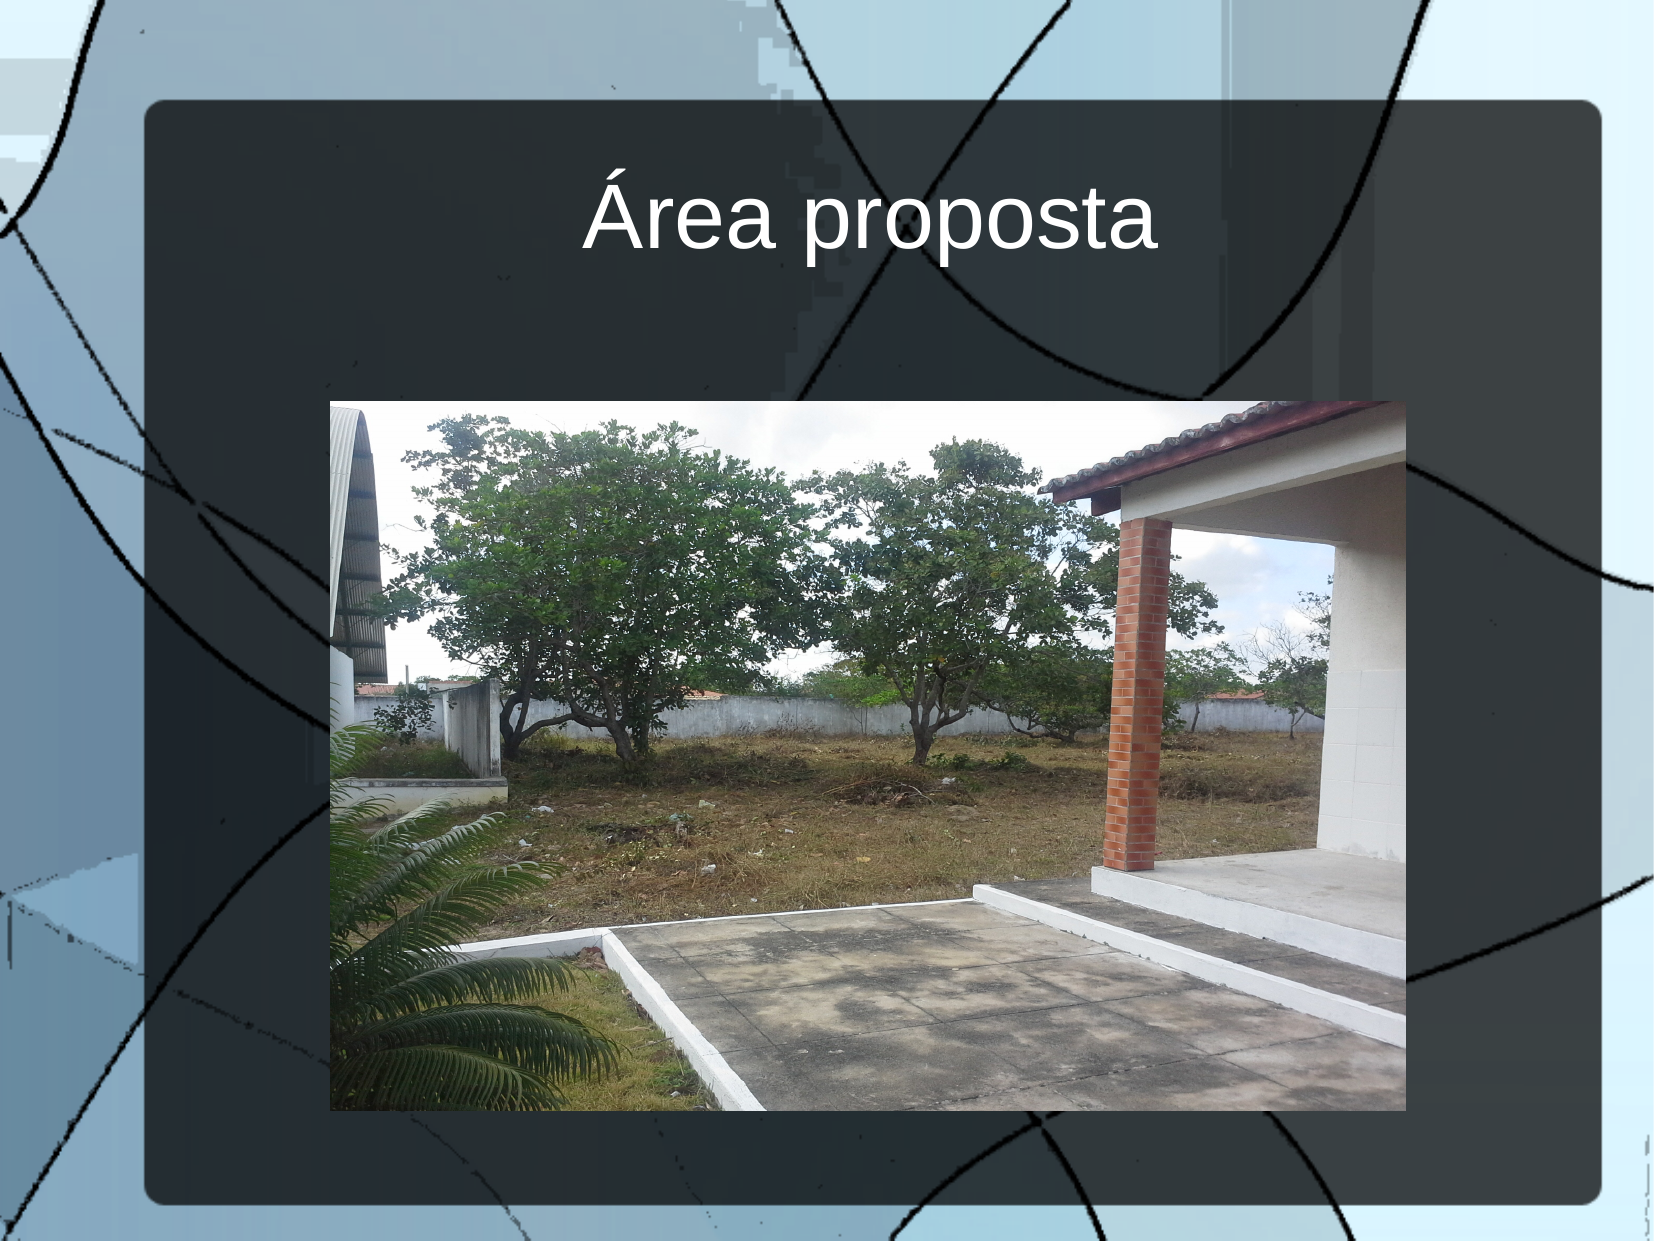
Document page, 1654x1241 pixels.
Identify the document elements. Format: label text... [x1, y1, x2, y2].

picture [0, 0, 1654, 1241]
title Área proposta [159, 108, 1583, 325]
